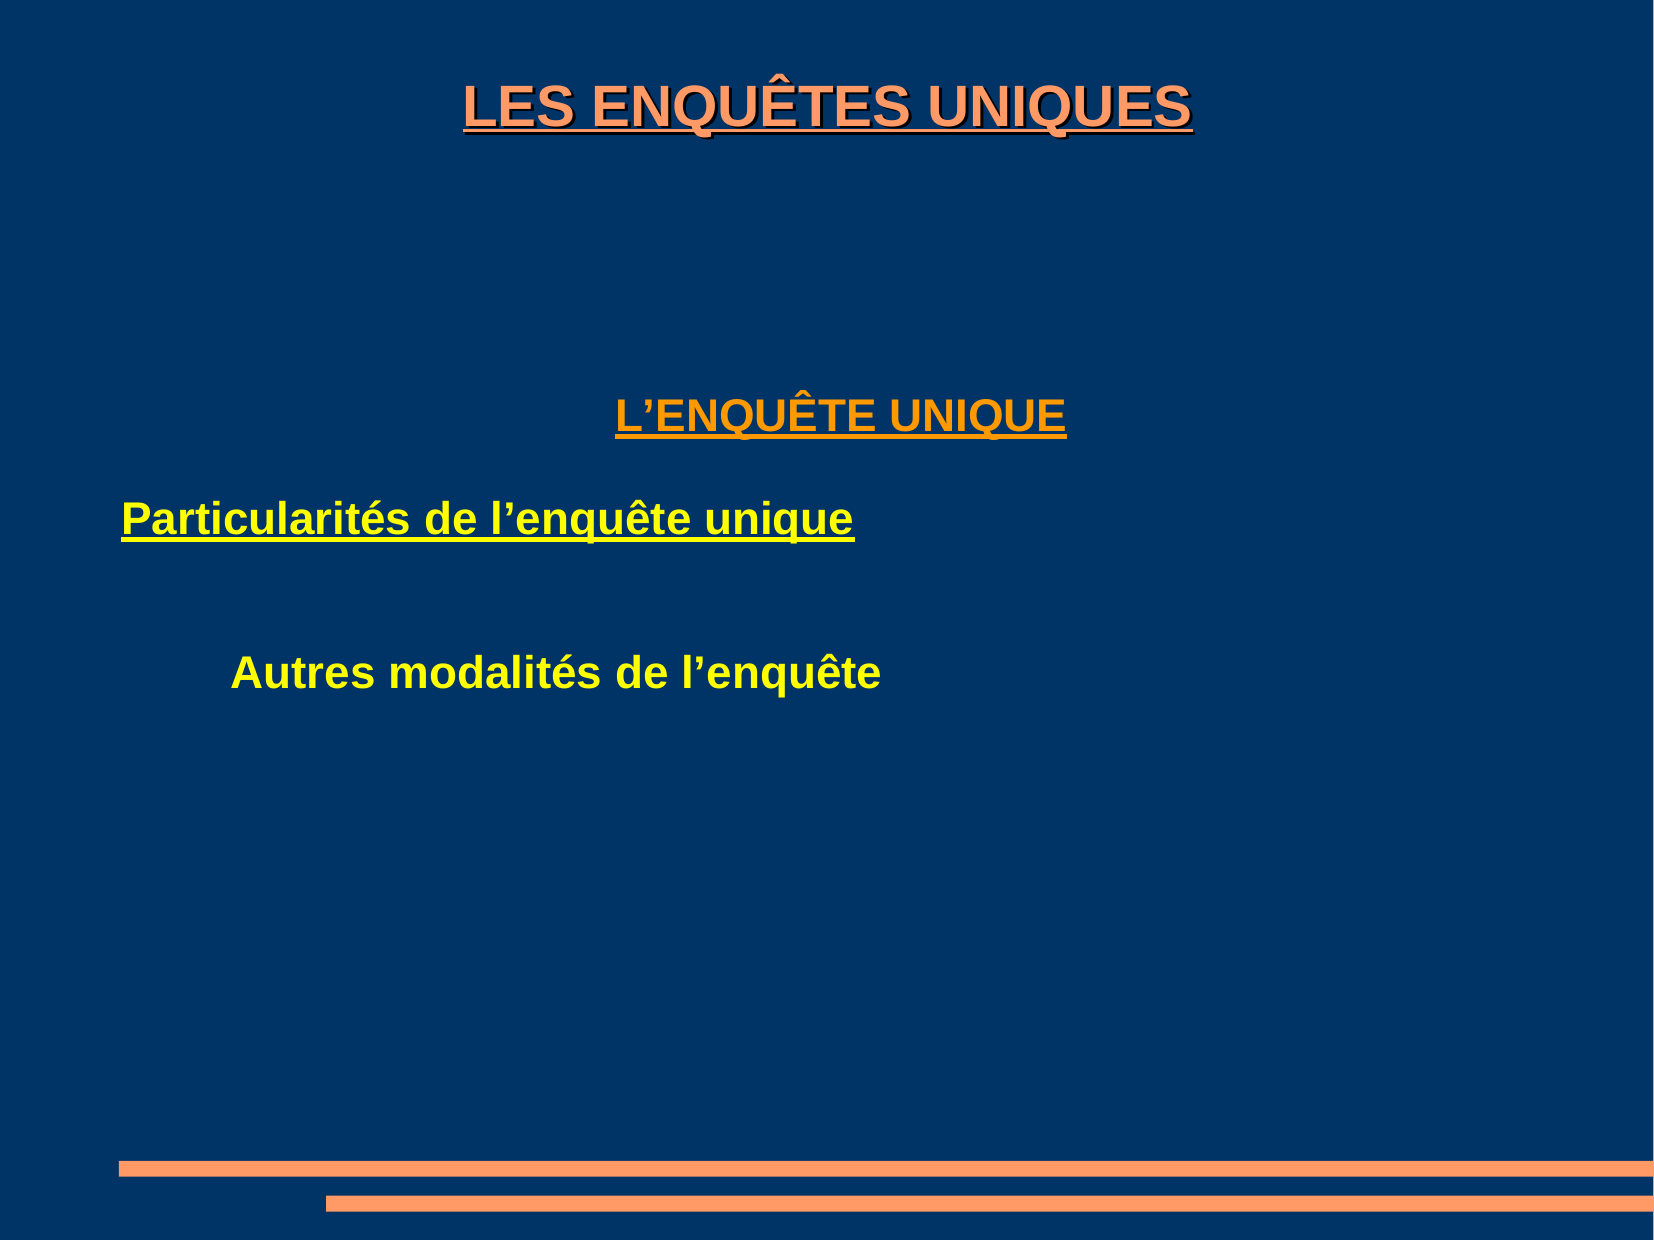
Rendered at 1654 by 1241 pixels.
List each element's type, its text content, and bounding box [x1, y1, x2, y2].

subtitle L’ENQUÊTE UNIQUE Particularités de l’enquête unique Autres modalités de l’enquête [121, 201, 1561, 1143]
title LES ENQUÊTES UNIQUES [121, 46, 1534, 166]
